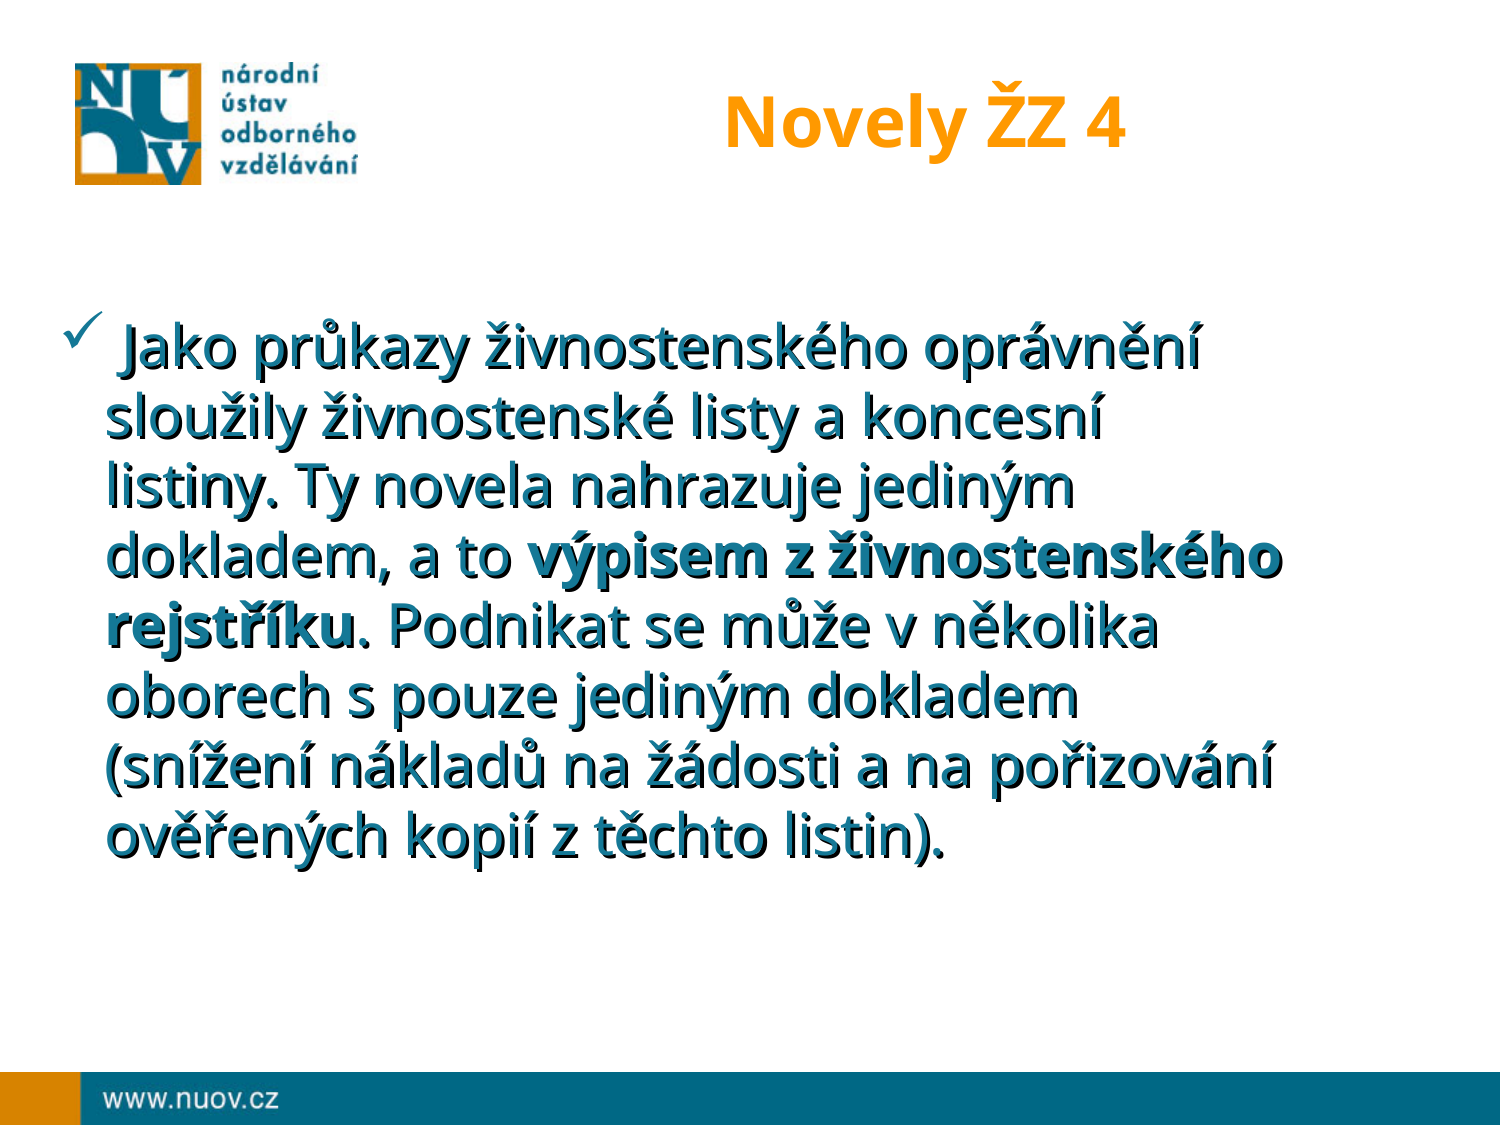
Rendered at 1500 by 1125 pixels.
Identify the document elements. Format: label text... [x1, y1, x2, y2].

text_box Jako průkazy živnostenského oprávnění sloužily živnostenské listy a koncesní listiny. Ty novela nahrazuje jediným dokladem, a to výpisem z živnostenského rejstříku. Podnikat se může v několika oborech s pouze jediným dokladem (snížení nákladů na žádosti a na pořizování ověřených kopií z těchto listin). [43, 299, 1457, 876]
text_box [0, 1072, 1500, 1125]
text_box [75, 62, 358, 185]
title Novely ŽZ 4 [374, 50, 1475, 188]
